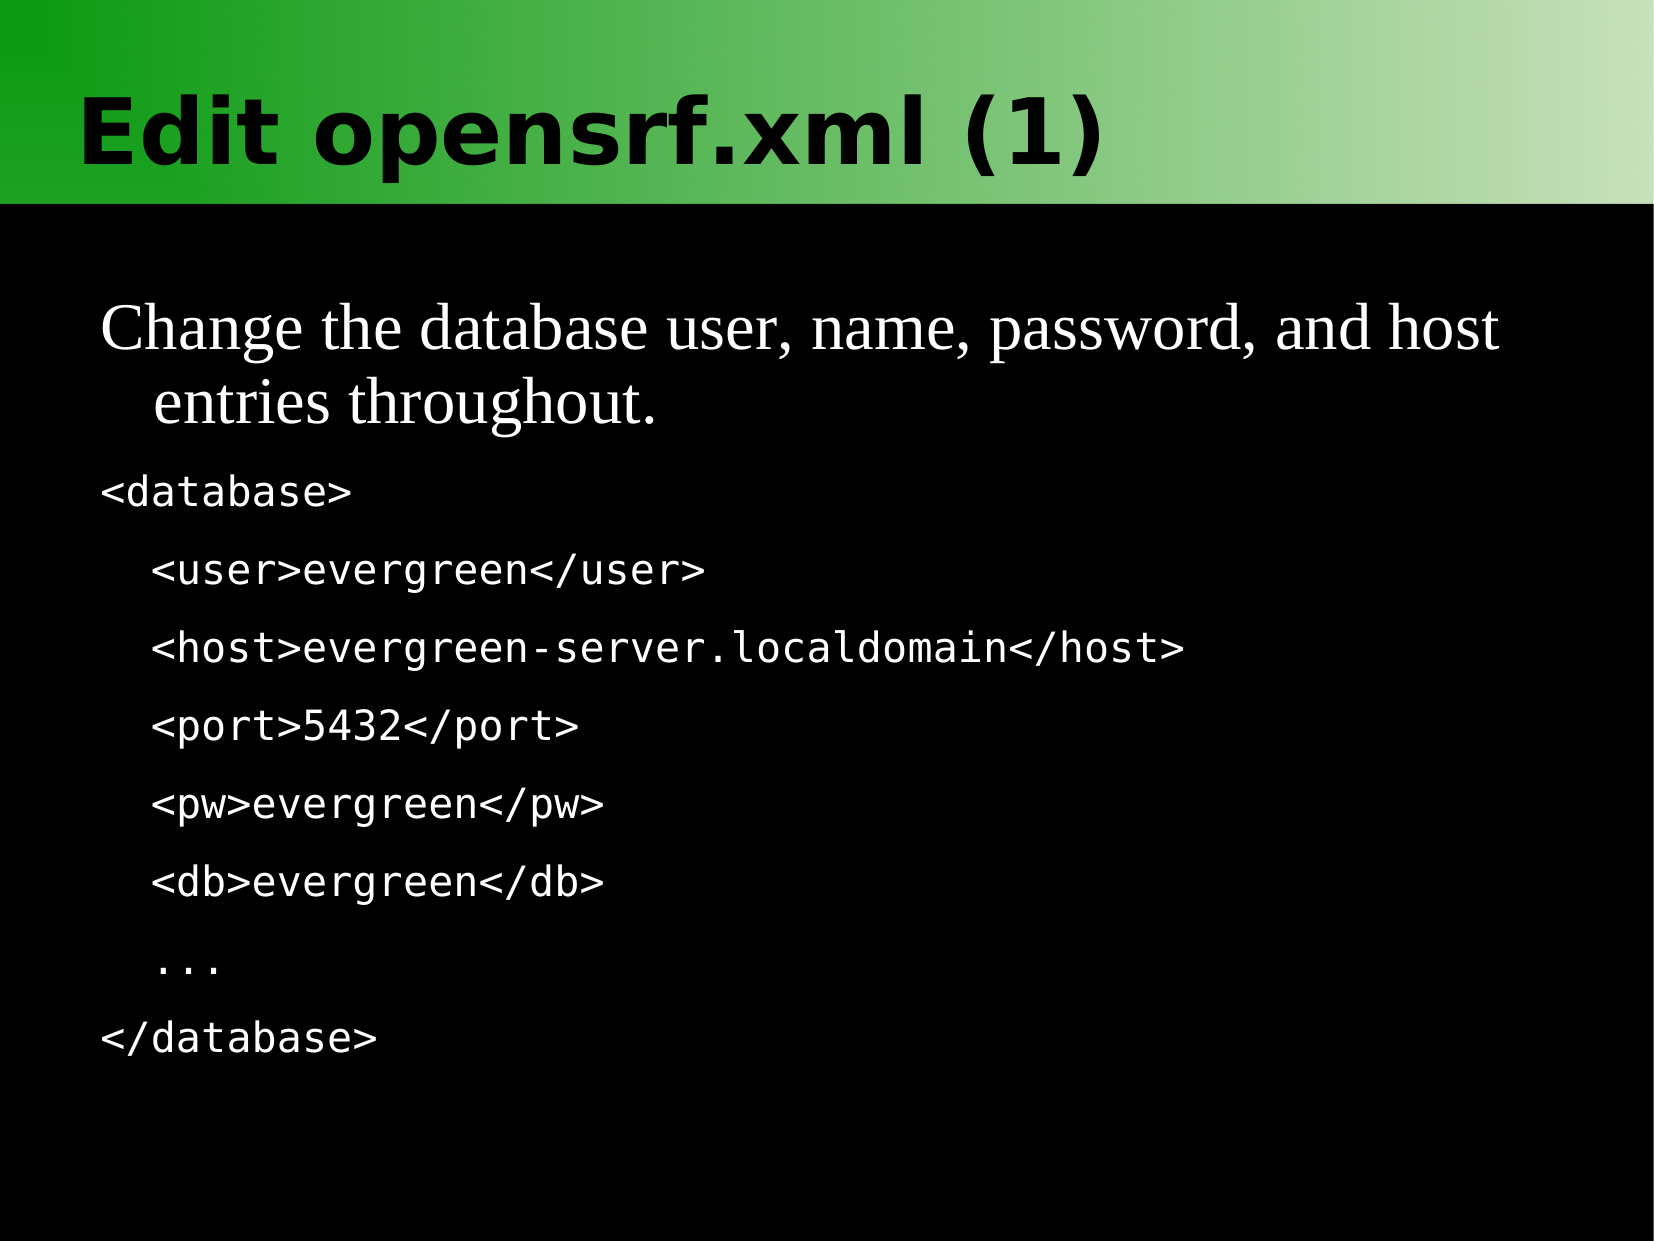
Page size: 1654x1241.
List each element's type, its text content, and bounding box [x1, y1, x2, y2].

list Change the database user, name, password, and host entries throughout. <database> <user>evergreen</user> <host>evergreen-server.localdomain</host> <port>5432</port> <pw>evergreen</pw> <db>evergreen</db> ... </database> [82, 290, 1571, 1100]
picture [0, 0, 1654, 1241]
title Edit opensrf.xml (1) [76, 36, 1565, 229]
